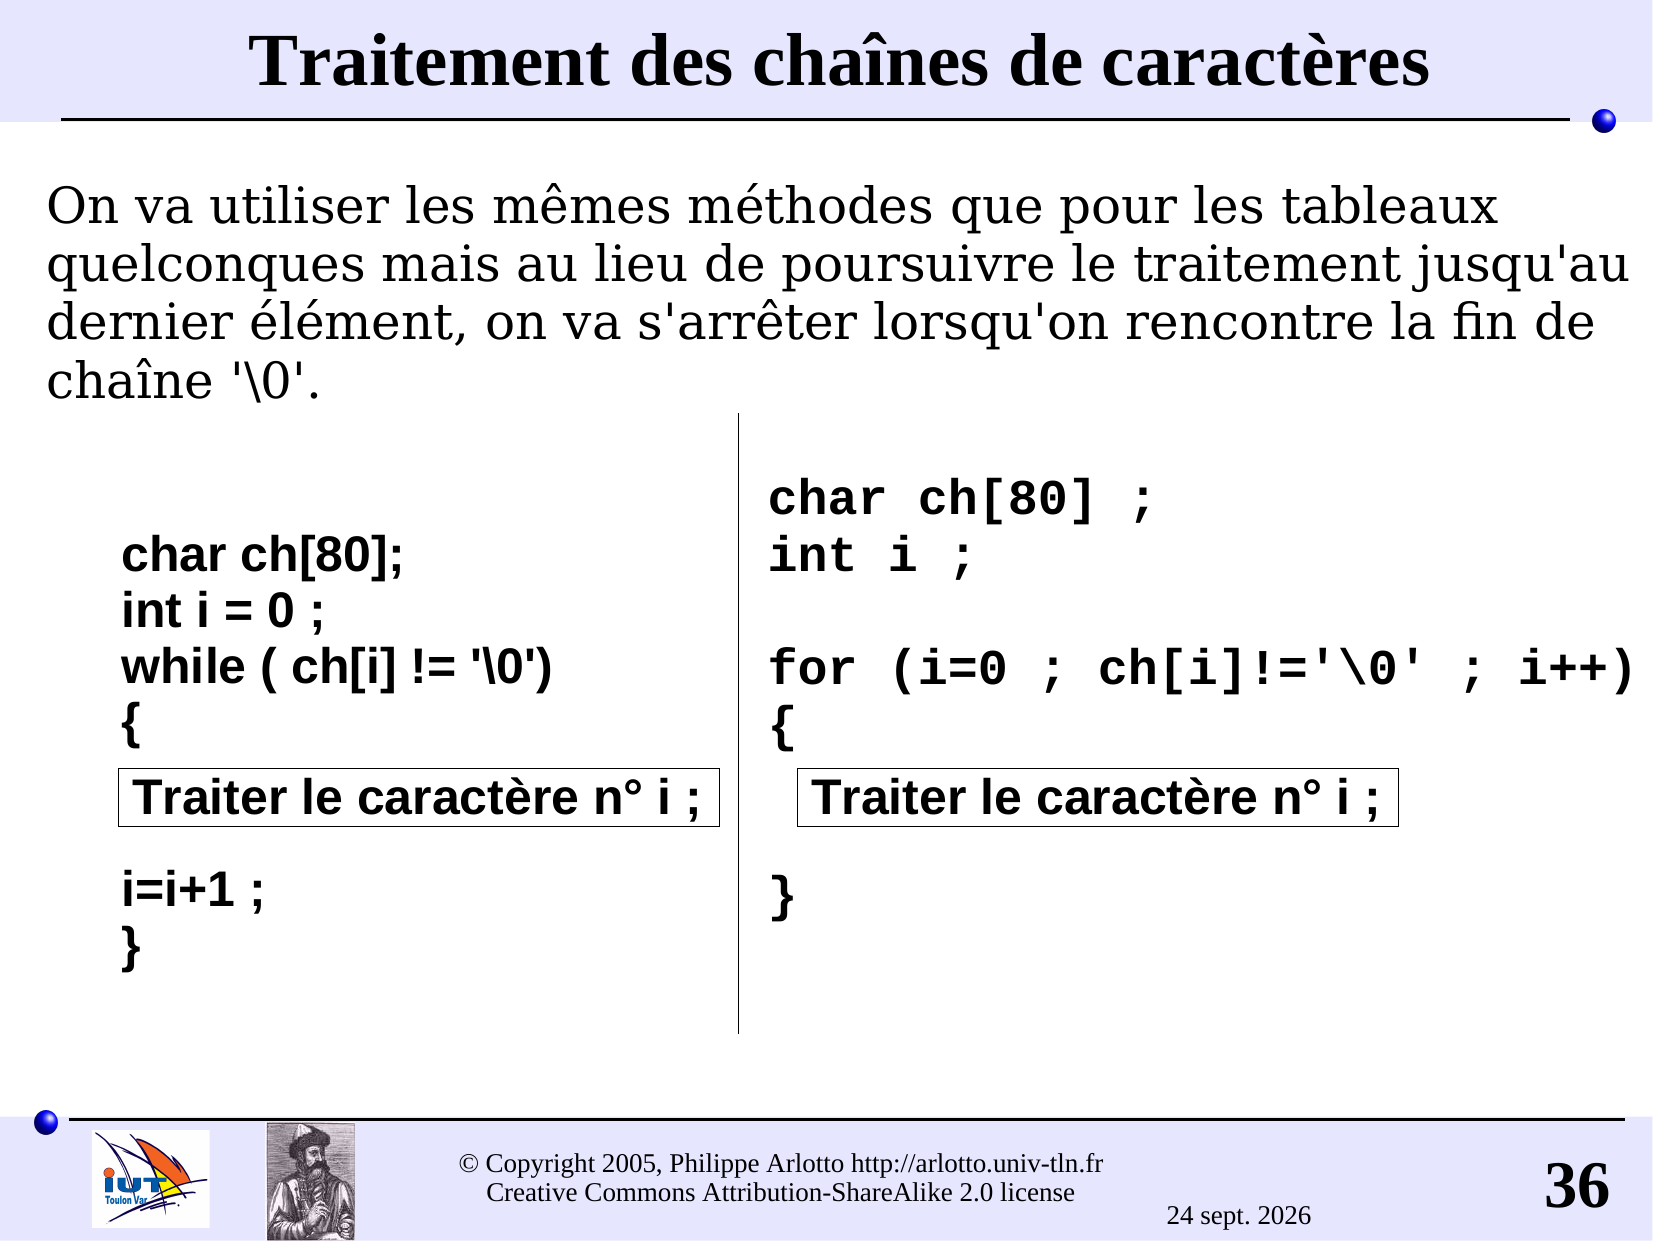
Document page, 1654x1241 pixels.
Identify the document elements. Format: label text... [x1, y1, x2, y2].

text_box On va utiliser les mêmes méthodes que pour les tableaux quelconques mais au lieu de poursuivre le traitement jusqu'au dernier élément, on va s'arrêter lorsqu'on rencontre la fin de chaîne '\0'. char ch[80]; int i = 0 ; while ( ch[i] != '\0') { i=i+1 ; } [46, 177, 1633, 1209]
text_box Traiter le caractère n° i ; [118, 768, 717, 827]
title Traitement des chaînes de caractères [95, 11, 1585, 110]
text_box char ch[80] ; int i ; for (i=0 ; ch[i]!='\0' ; i++) { } [767, 472, 1653, 997]
text_box Traiter le caractère n° i ; [797, 768, 1396, 827]
picture [265, 1209, 355, 1241]
